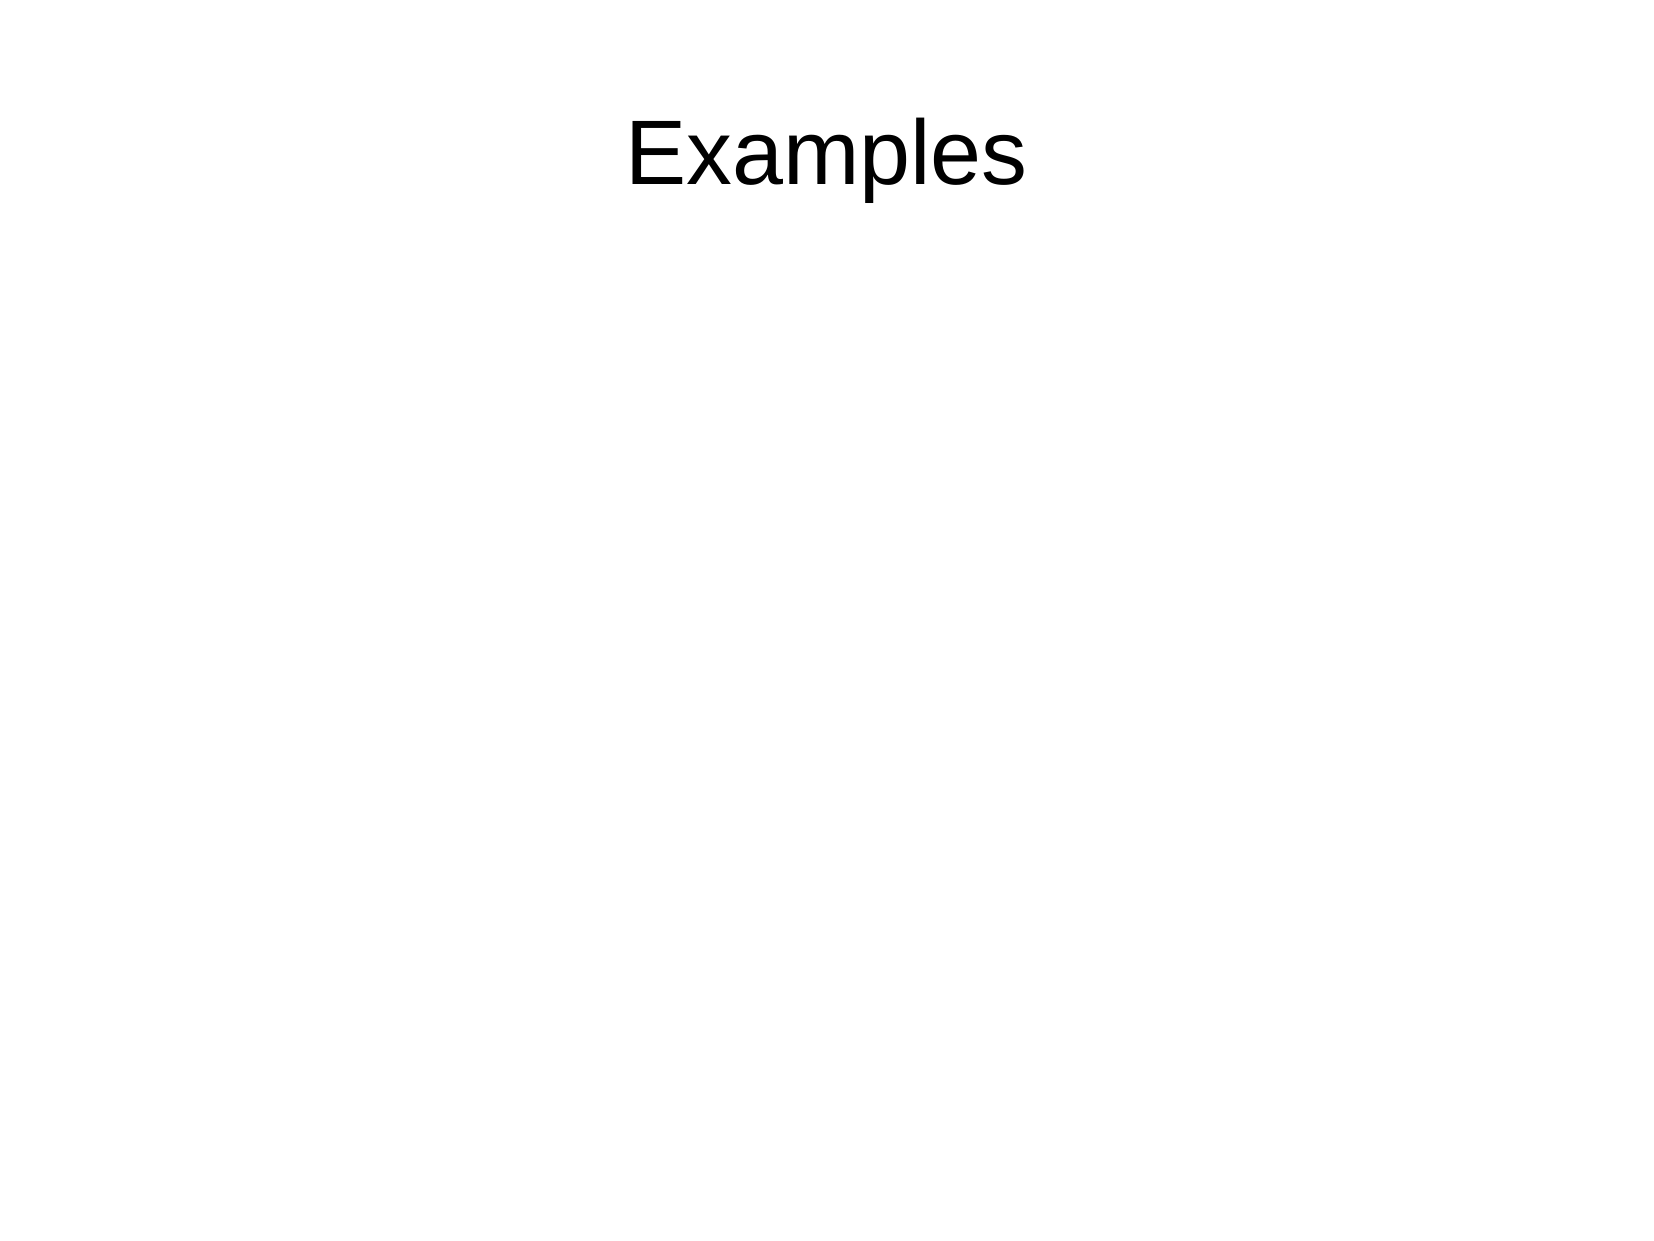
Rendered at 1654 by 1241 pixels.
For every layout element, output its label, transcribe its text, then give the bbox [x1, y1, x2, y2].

title Examples [82, 56, 1571, 250]
